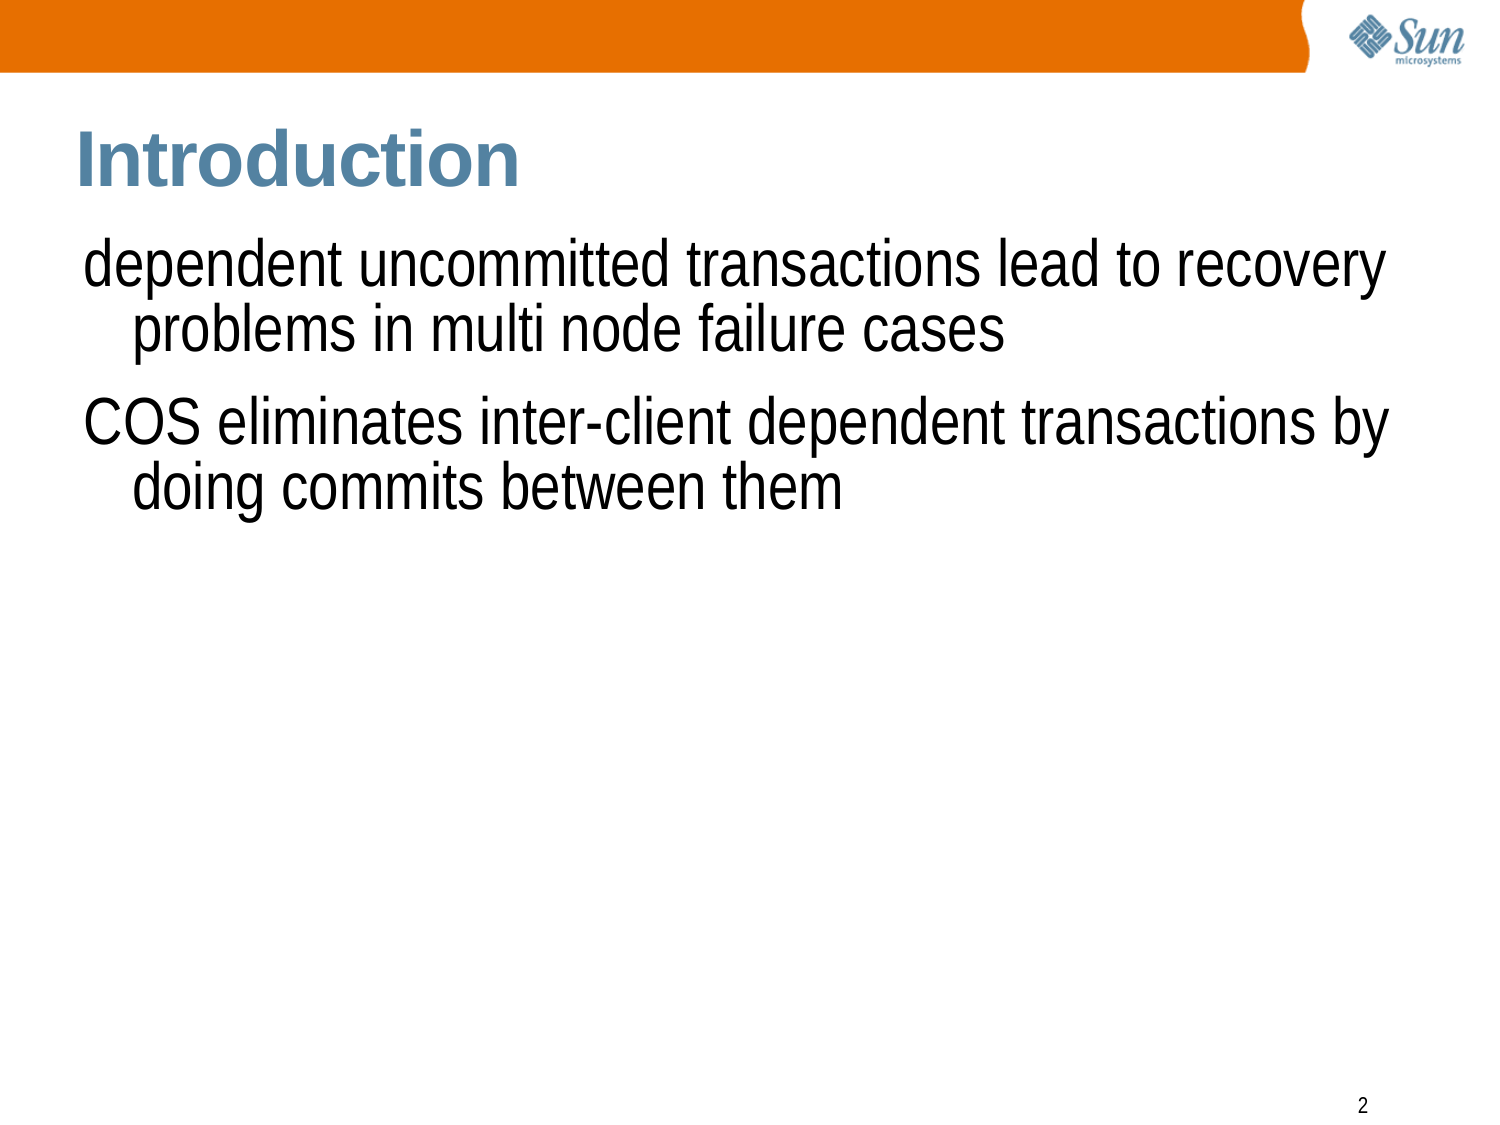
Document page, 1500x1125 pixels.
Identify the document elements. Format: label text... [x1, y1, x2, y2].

list dependent uncommitted transactions lead to recovery problems in multi node failure cases COS eliminates inter-client dependent transactions by doing commits between them [64, 234, 1402, 1017]
picture [0, 0, 1500, 75]
title Introduction [75, 122, 1438, 228]
